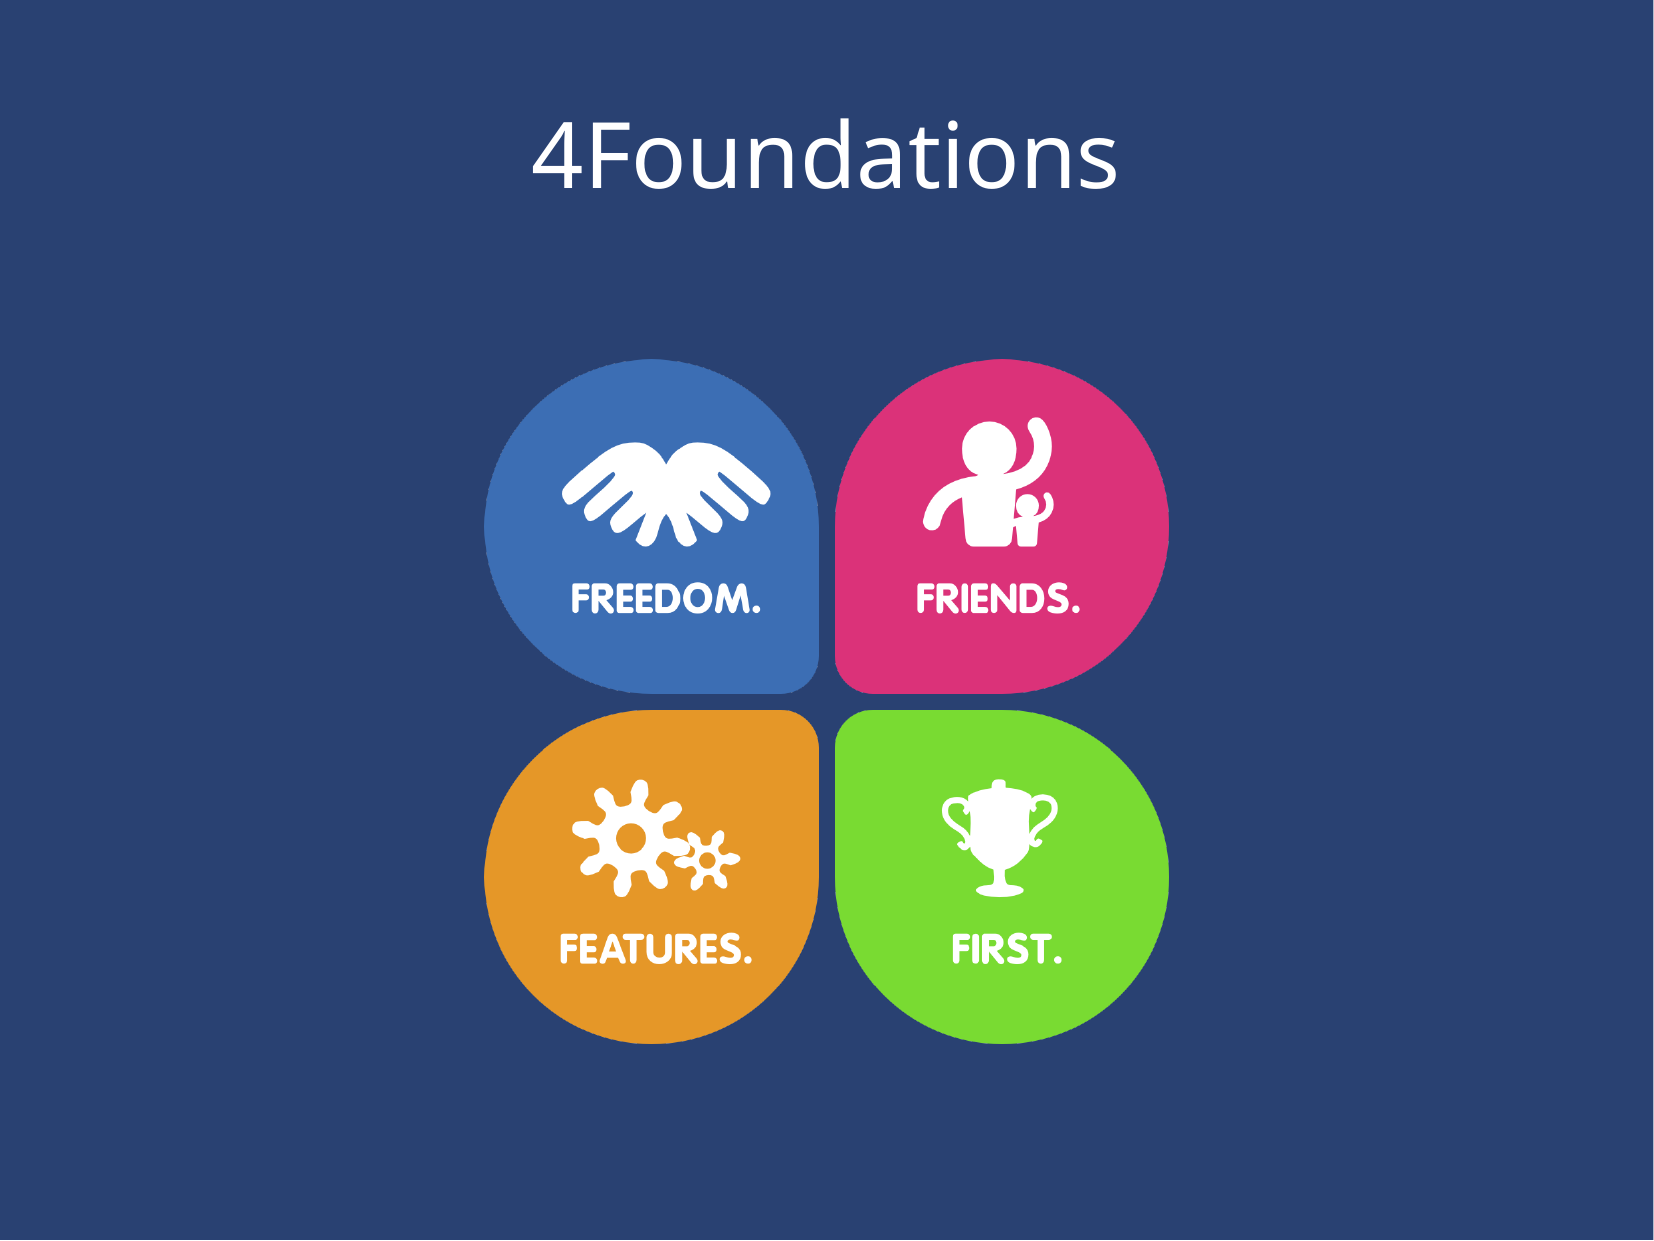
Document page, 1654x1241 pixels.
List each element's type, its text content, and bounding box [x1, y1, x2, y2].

picture [484, 359, 1169, 1044]
title 4Foundations [82, 49, 1571, 257]
